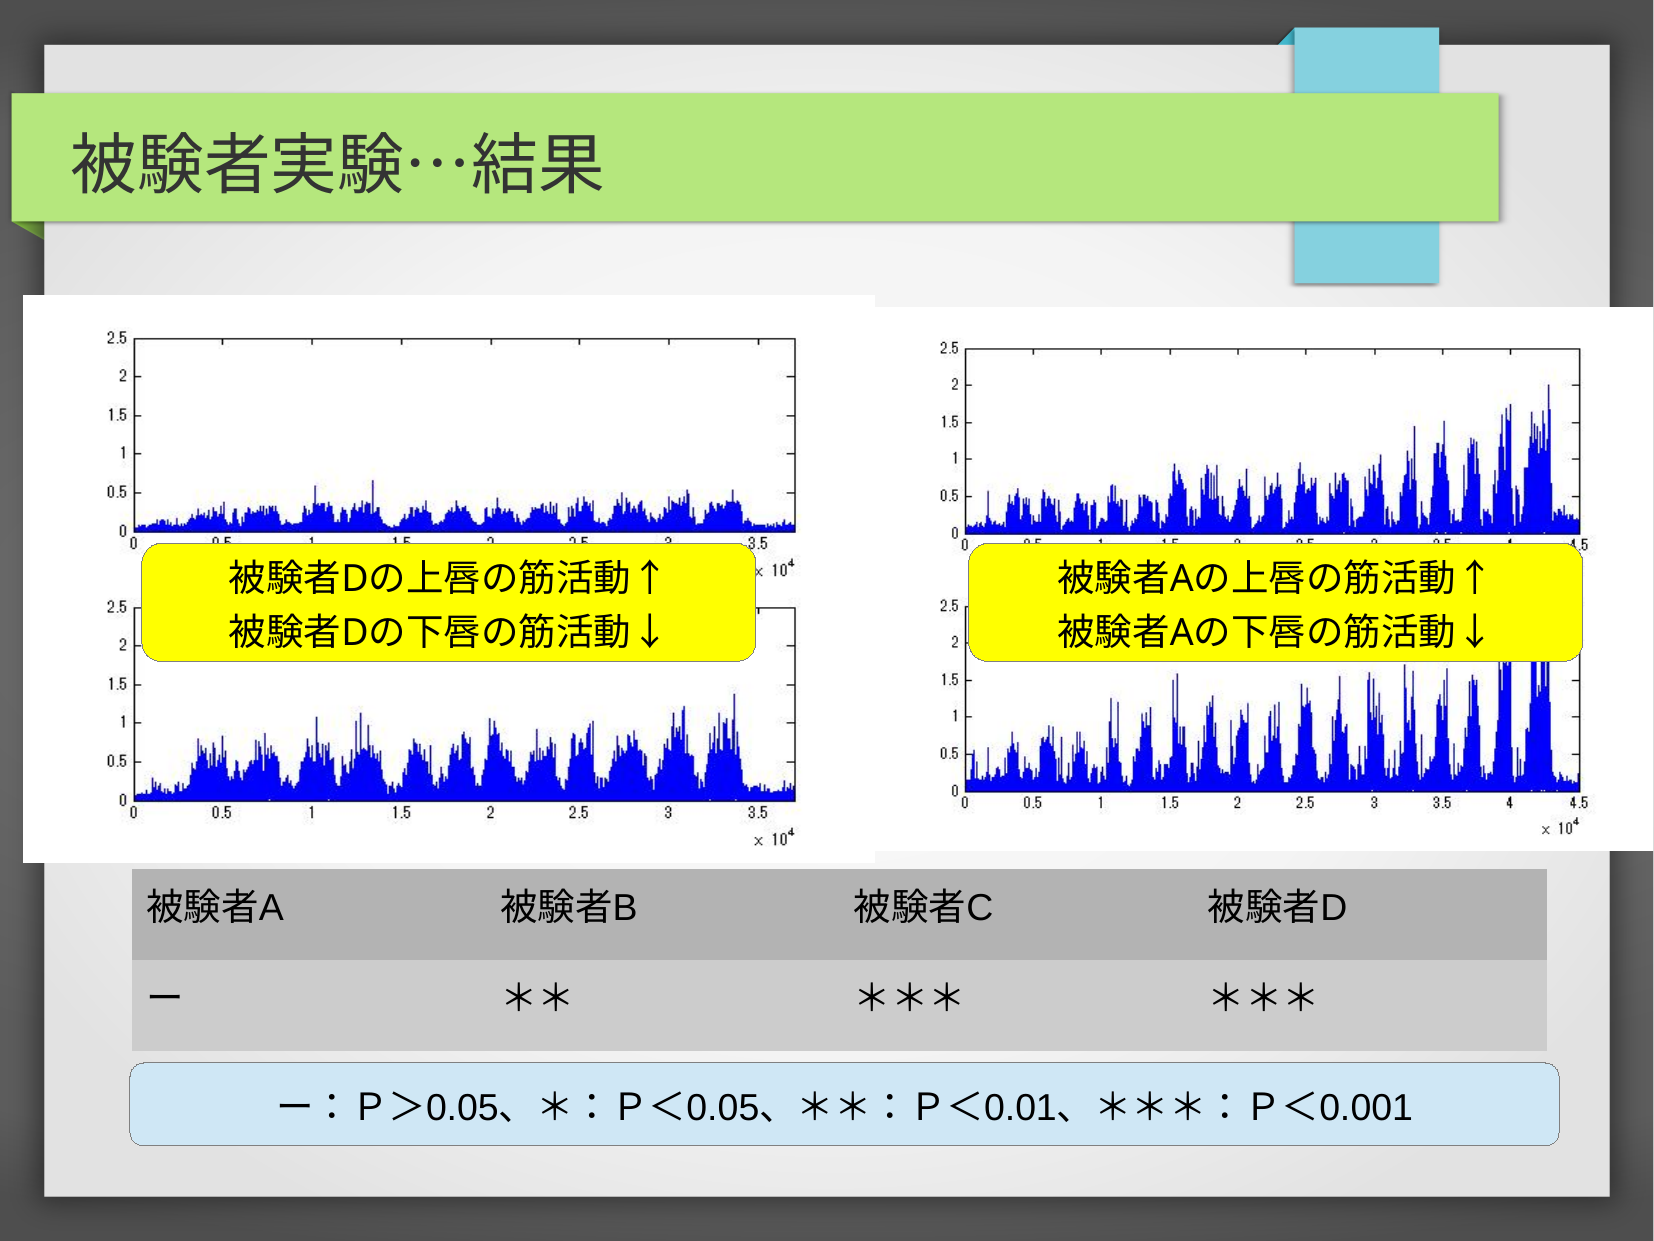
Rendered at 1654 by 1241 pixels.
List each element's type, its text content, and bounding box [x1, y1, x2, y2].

table_header 被験者A [132, 869, 485, 960]
table_cell ＊＊＊ [1193, 960, 1547, 1051]
table_header 被験者D [1193, 869, 1547, 960]
table_header 被験者B [485, 869, 839, 960]
table_cell ＊＊ [485, 960, 839, 1051]
text_box 被験者Dの上唇の筋活動↑ 被験者Dの下唇の筋活動↓ [141, 543, 756, 662]
text_box 被験者Aの上唇の筋活動↑ 被験者Aの下唇の筋活動↓ [968, 543, 1583, 662]
title 被験者実験…結果 [70, 106, 1229, 213]
table_cell ー [132, 960, 485, 1051]
text_box ー：Ｐ＞0.05、＊：Ｐ＜0.05、＊＊：Ｐ＜0.01、＊＊＊：Ｐ＜0.001 [129, 1062, 1560, 1146]
table_header 被験者C [839, 869, 1193, 960]
table_cell ＊＊＊ [839, 960, 1193, 1051]
picture [0, 0, 1654, 1241]
